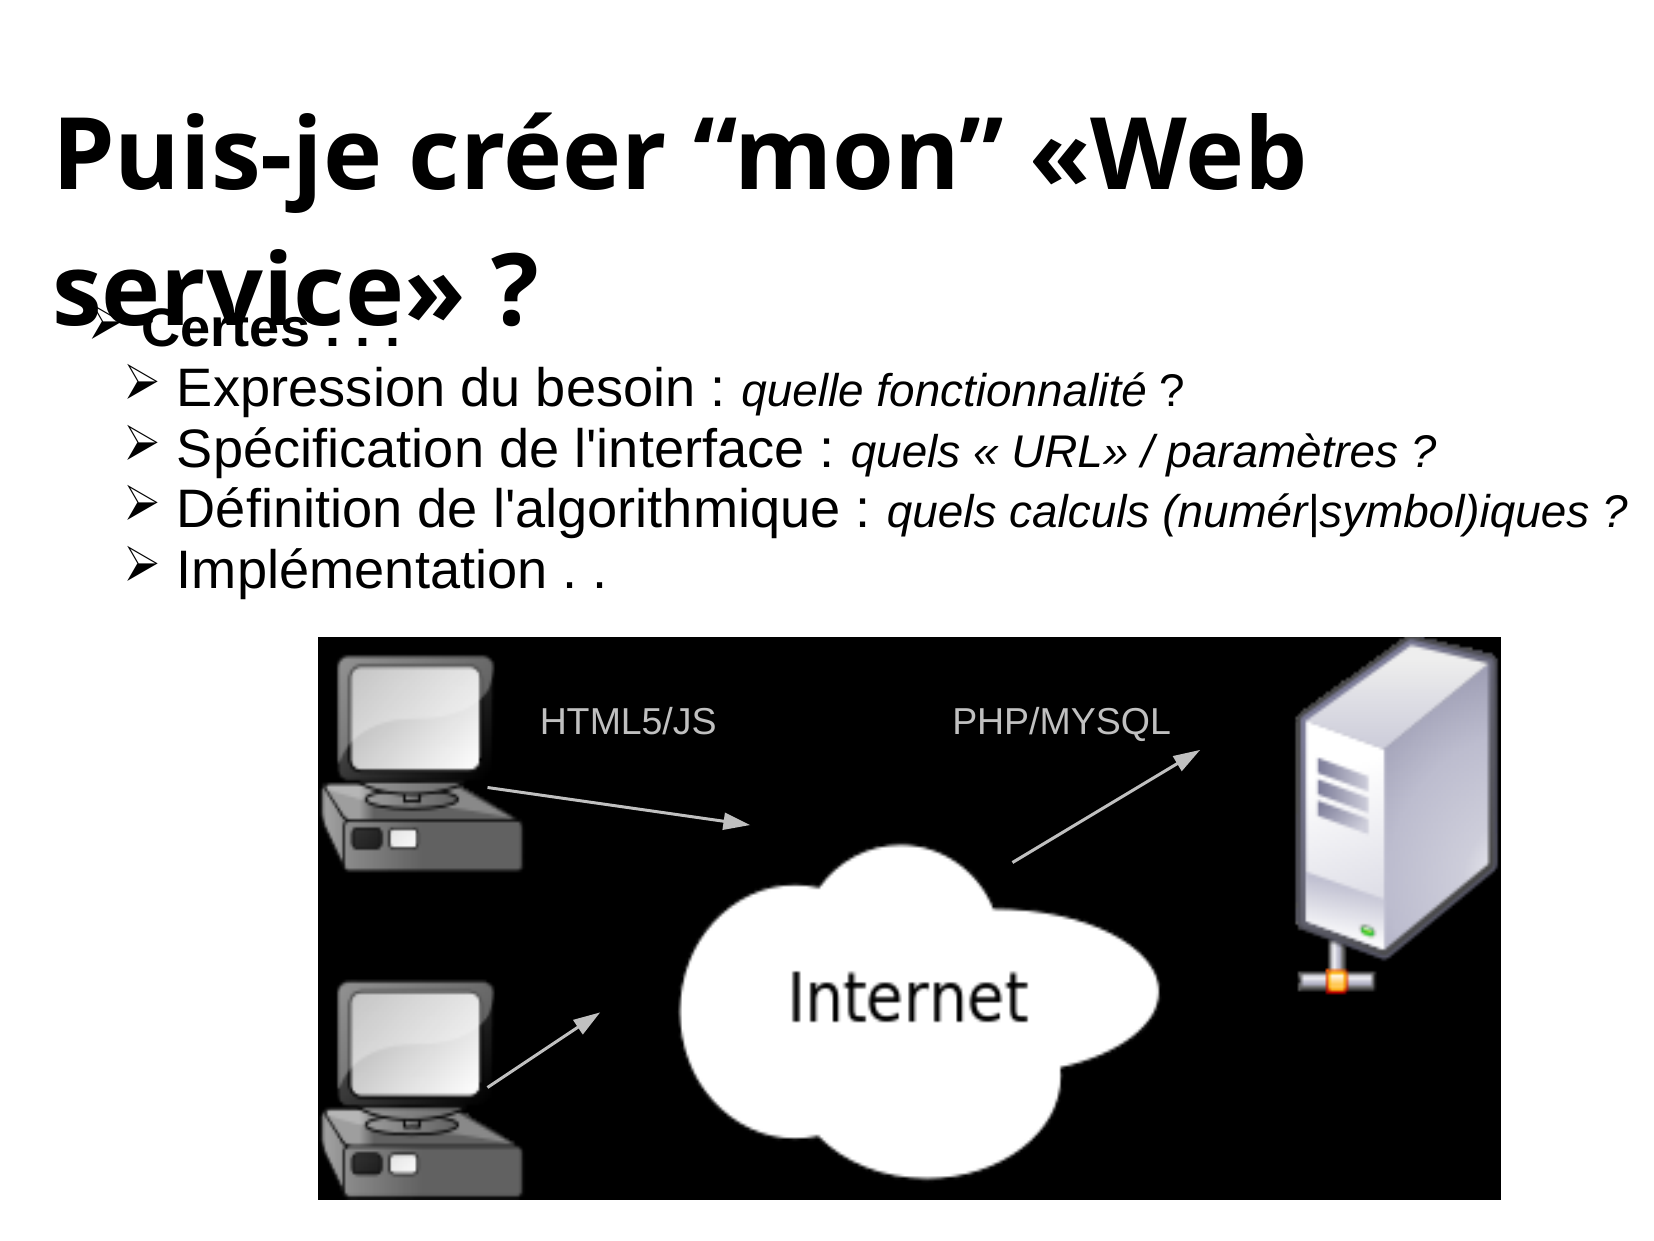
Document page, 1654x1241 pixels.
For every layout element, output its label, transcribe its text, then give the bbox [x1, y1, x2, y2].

text_box PHP/MYSQL [937, 693, 1276, 751]
text_box Puis-je créer “mon” «Web service» ? [37, 75, 1613, 219]
picture [318, 637, 1501, 1201]
text_box Certes . . . Expression du besoin : quelle fonctionnalité ? Spécification de l'interface : quels « URL» / paramètres ? Définition de l'algorithmique : quels calculs (numér|symbol)iques ? Implémentation . . [37, 225, 1643, 608]
text_box HTML5/JS [525, 693, 751, 751]
